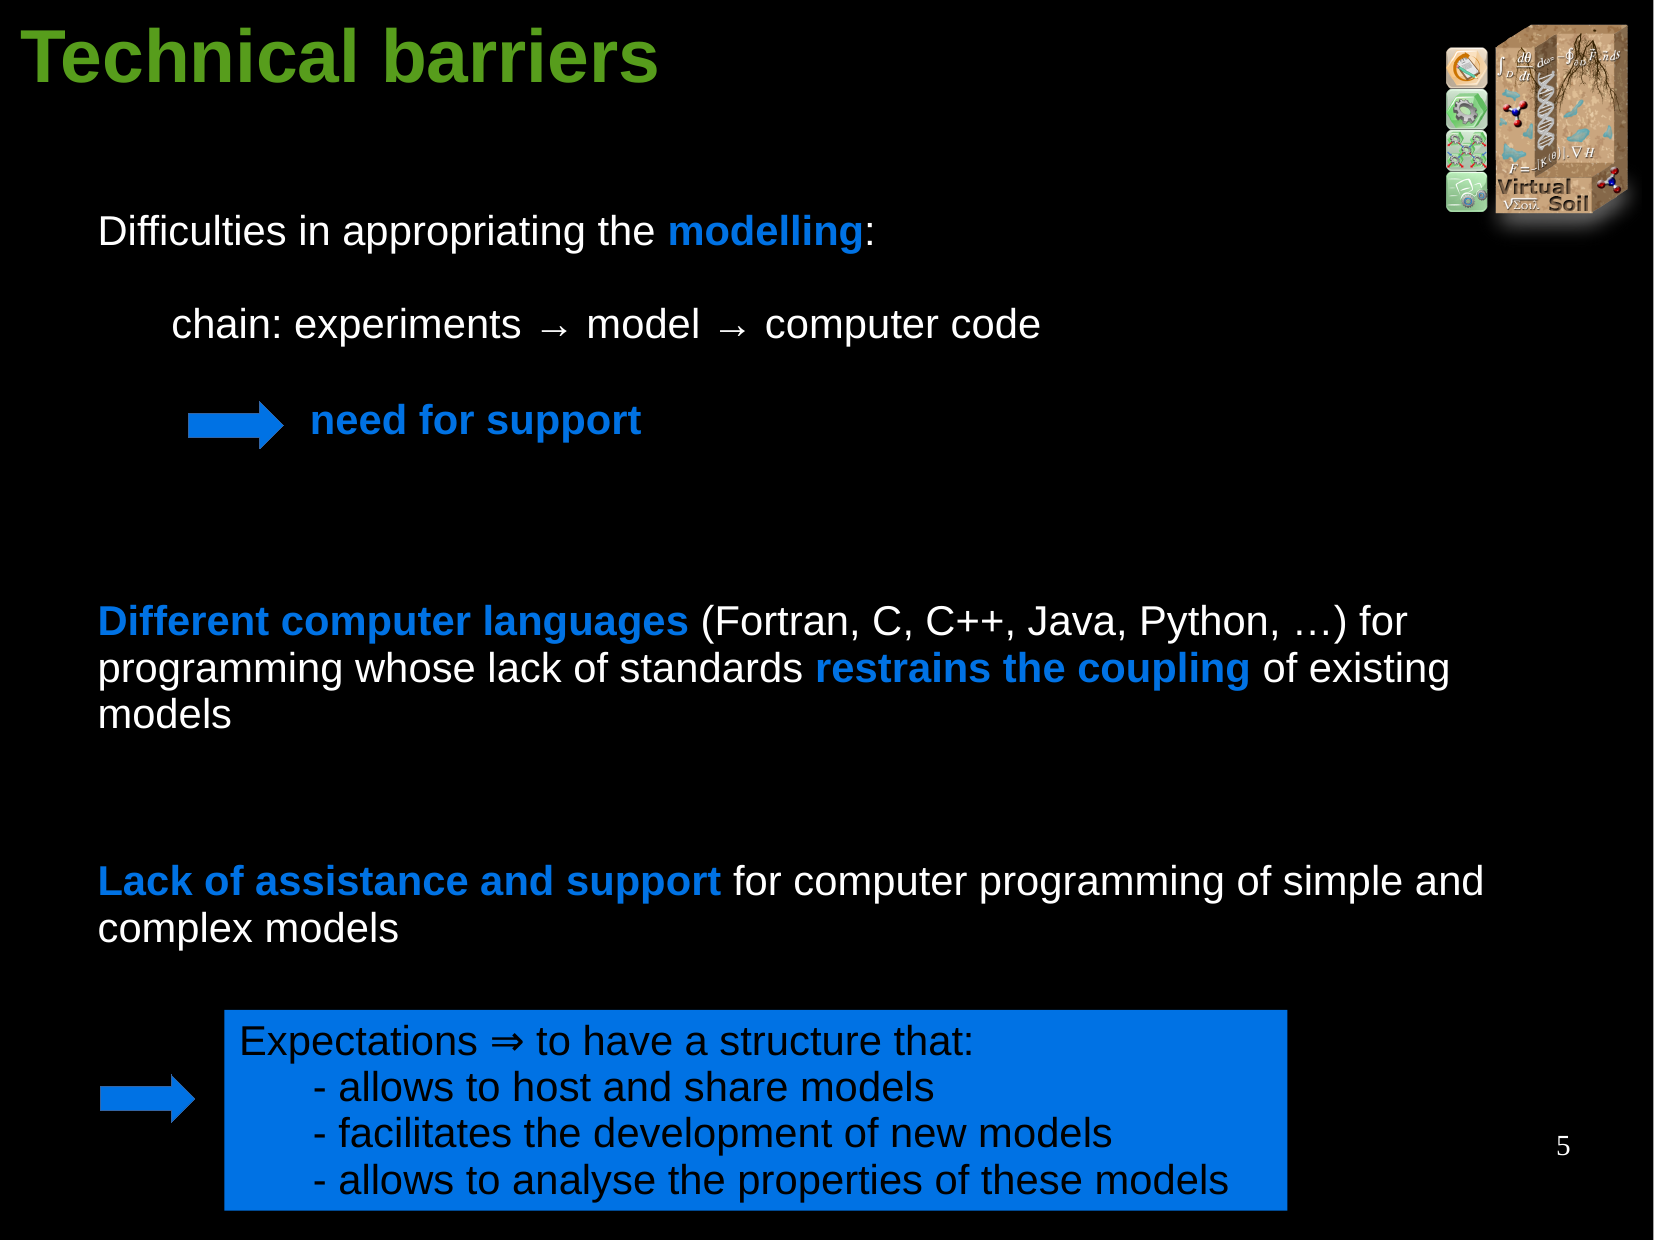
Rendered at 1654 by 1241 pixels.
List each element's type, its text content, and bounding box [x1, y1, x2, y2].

picture [1409, 0, 1642, 260]
text_box need for support [295, 389, 727, 461]
text_box Expectations ⇒ to have a structure that: - allows to host and share models - facilitates the development of new models - allows to analyse the properties of these models [224, 1009, 1288, 1211]
text_box Different computer languages (Fortran, C, C++, Java, Python, …) for programming whose lack of standards restrains the coupling of existing models [82, 590, 1607, 745]
text_box Difficulties in appropriating the modelling: chain: experiments → model → computer code [82, 200, 1323, 356]
text_box Technical barriers [5, 7, 1276, 107]
text_box [100, 1074, 195, 1123]
text_box [188, 401, 284, 449]
text_box Lack of assistance and support for computer programming of simple and complex models [82, 850, 1607, 992]
